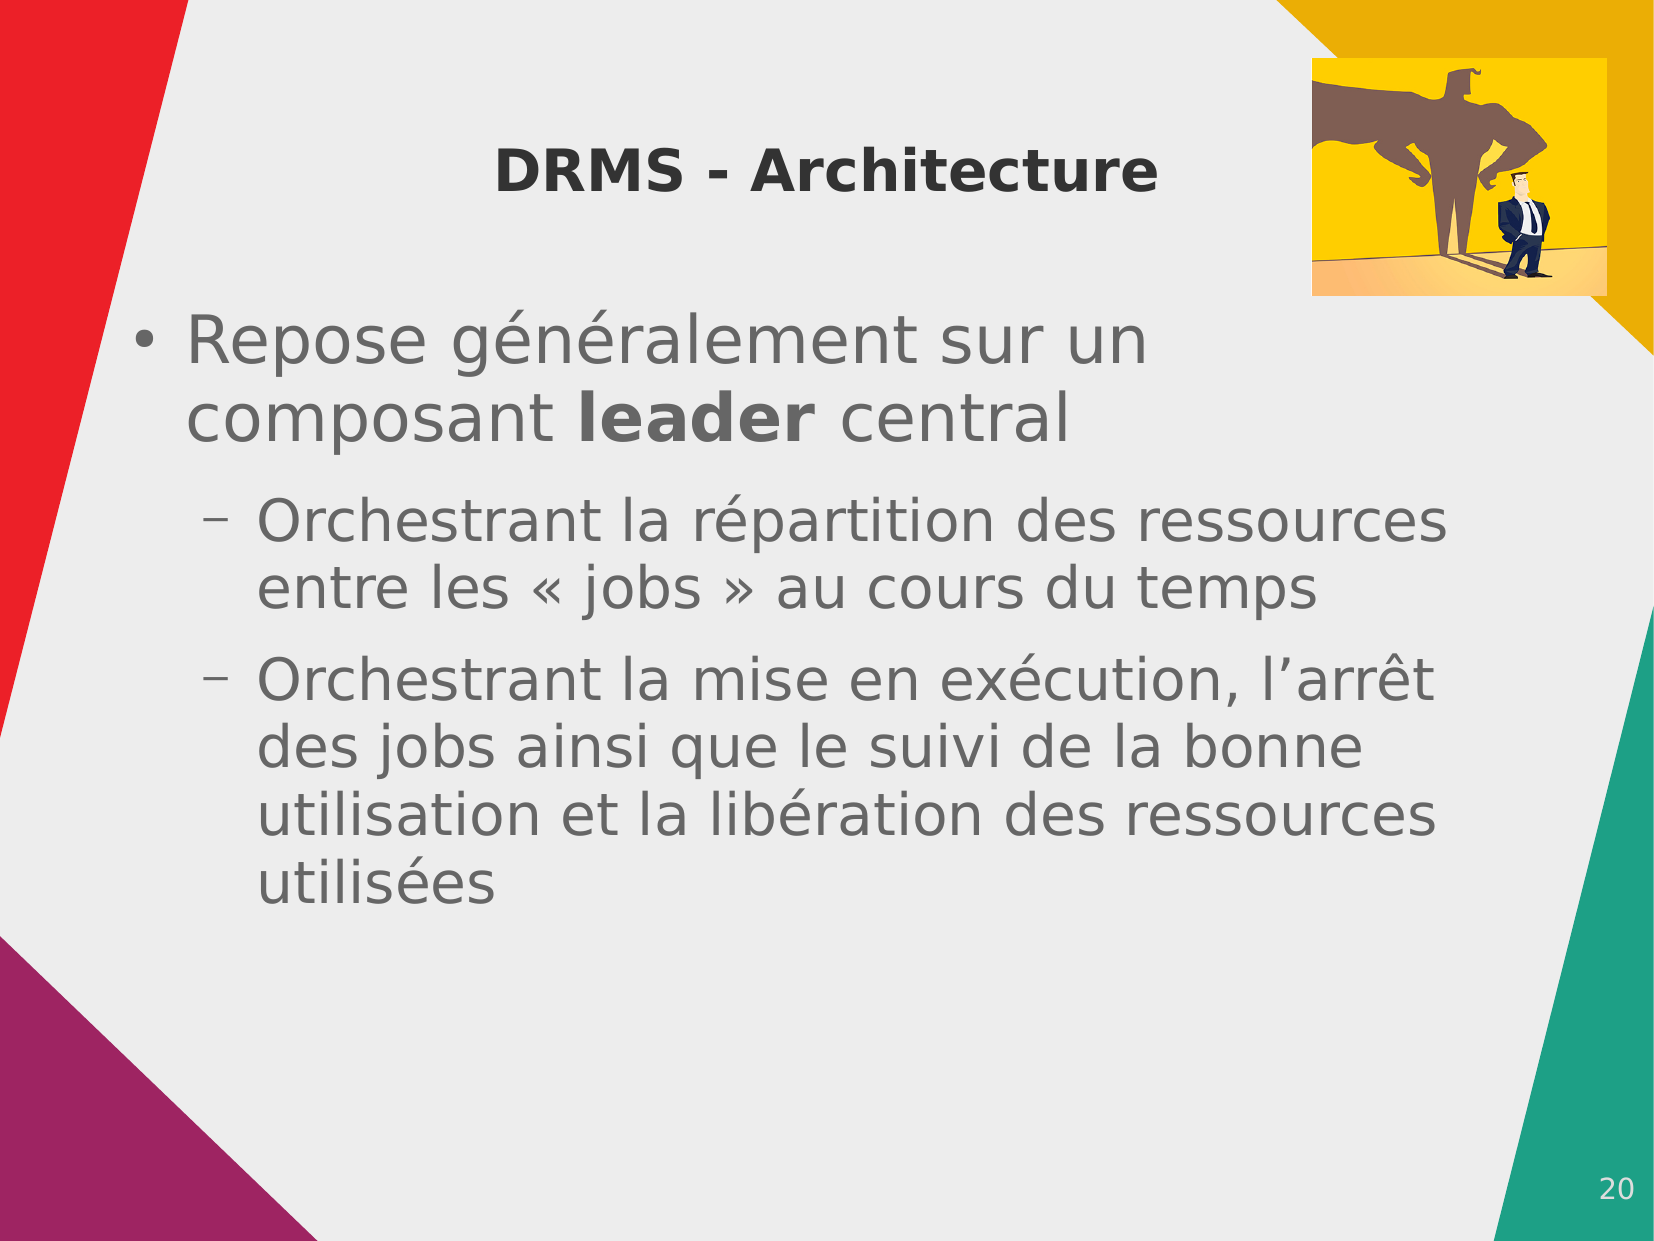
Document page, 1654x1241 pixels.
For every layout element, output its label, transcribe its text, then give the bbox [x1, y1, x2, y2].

picture [1311, 58, 1607, 296]
list Repose généralement sur un composant leader central Orchestrant la répartition des ressources entre les « jobs » au cours du temps Orchestrant la mise en exécution, l’arrêt des jobs ainsi que le suivi de la bonne utilisation et la libération des ressources utilisées [114, 302, 1539, 1217]
title DRMS - Architecture [114, 73, 1311, 271]
